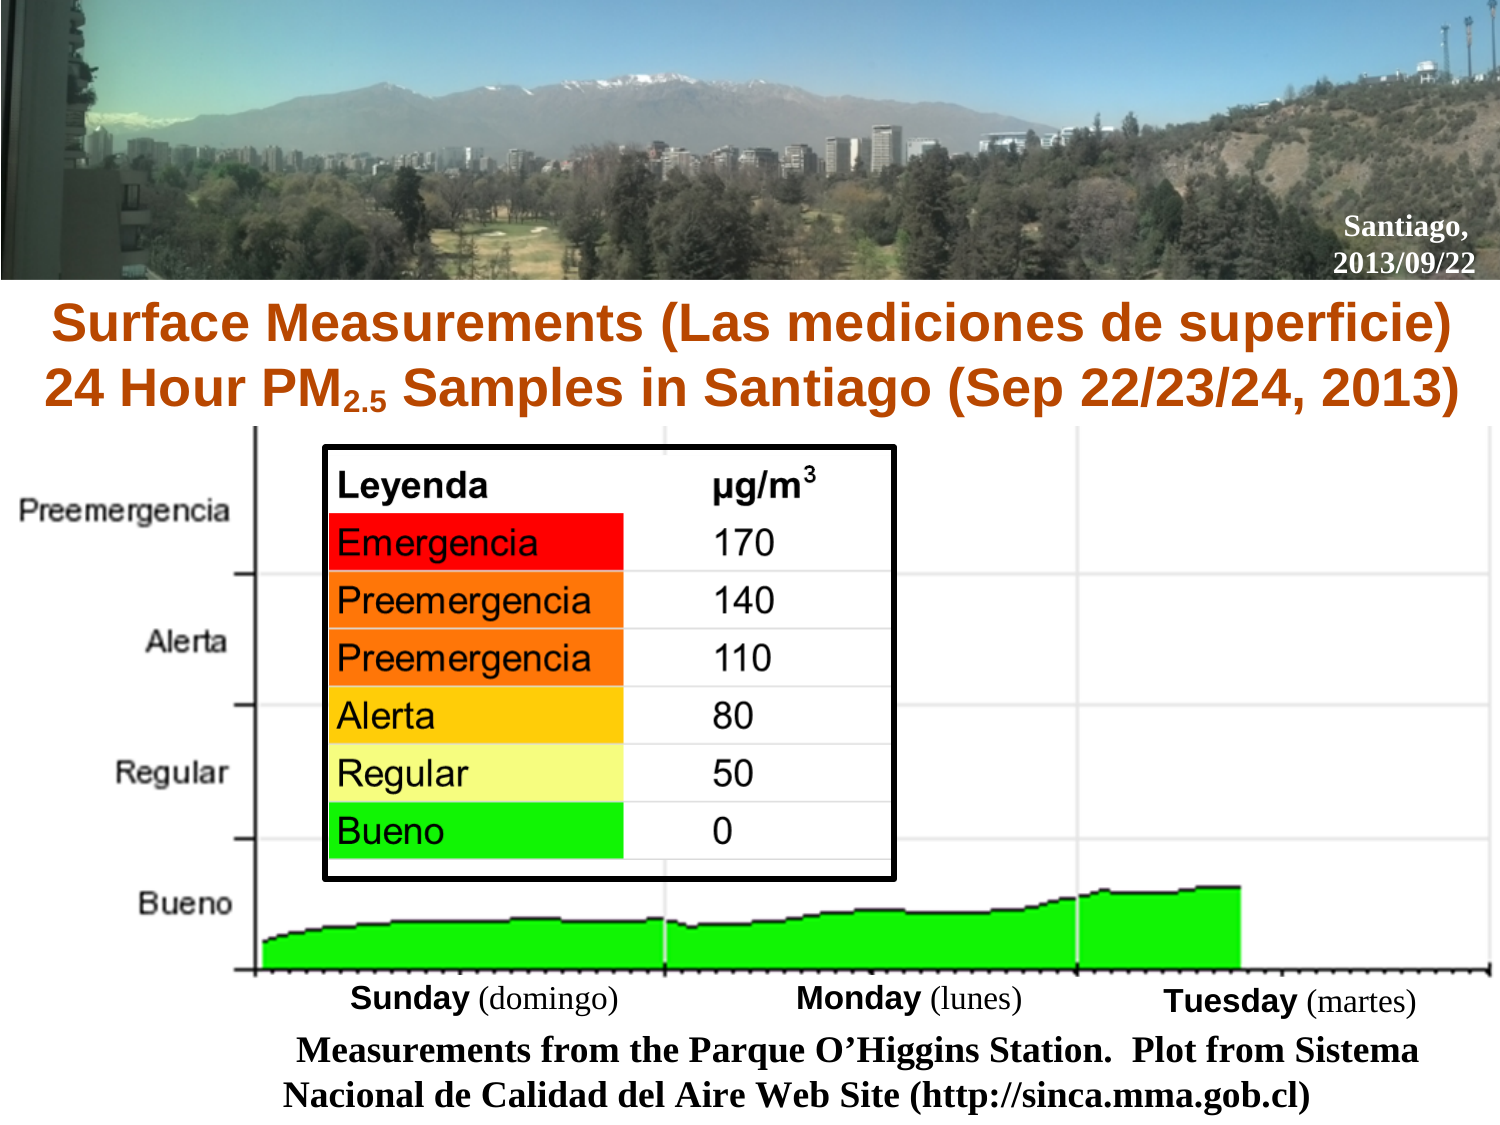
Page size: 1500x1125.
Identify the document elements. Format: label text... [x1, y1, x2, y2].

text_box Surface Measurements (Las mediciones de superficie) 24 Hour PM2.5 Samples in Santiago (Sep 22/23/24, 2013) [0, 279, 1500, 426]
text_box Tuesday (martes) [1073, 977, 1487, 1031]
text_box Monday (lunes) [706, 975, 1032, 1029]
picture [1, 0, 1500, 279]
text_box Measurements from the Parque O’Higgins Station. Plot from Sistema Nacional de Calidad del Aire Web Site (http://sinca.mma.gob.cl) [193, 1018, 1471, 1123]
text_box Santiago, 2013/09/22 [1243, 197, 1500, 288]
picture [1, 426, 1500, 1018]
text_box Sunday (domingo) [260, 975, 636, 1029]
